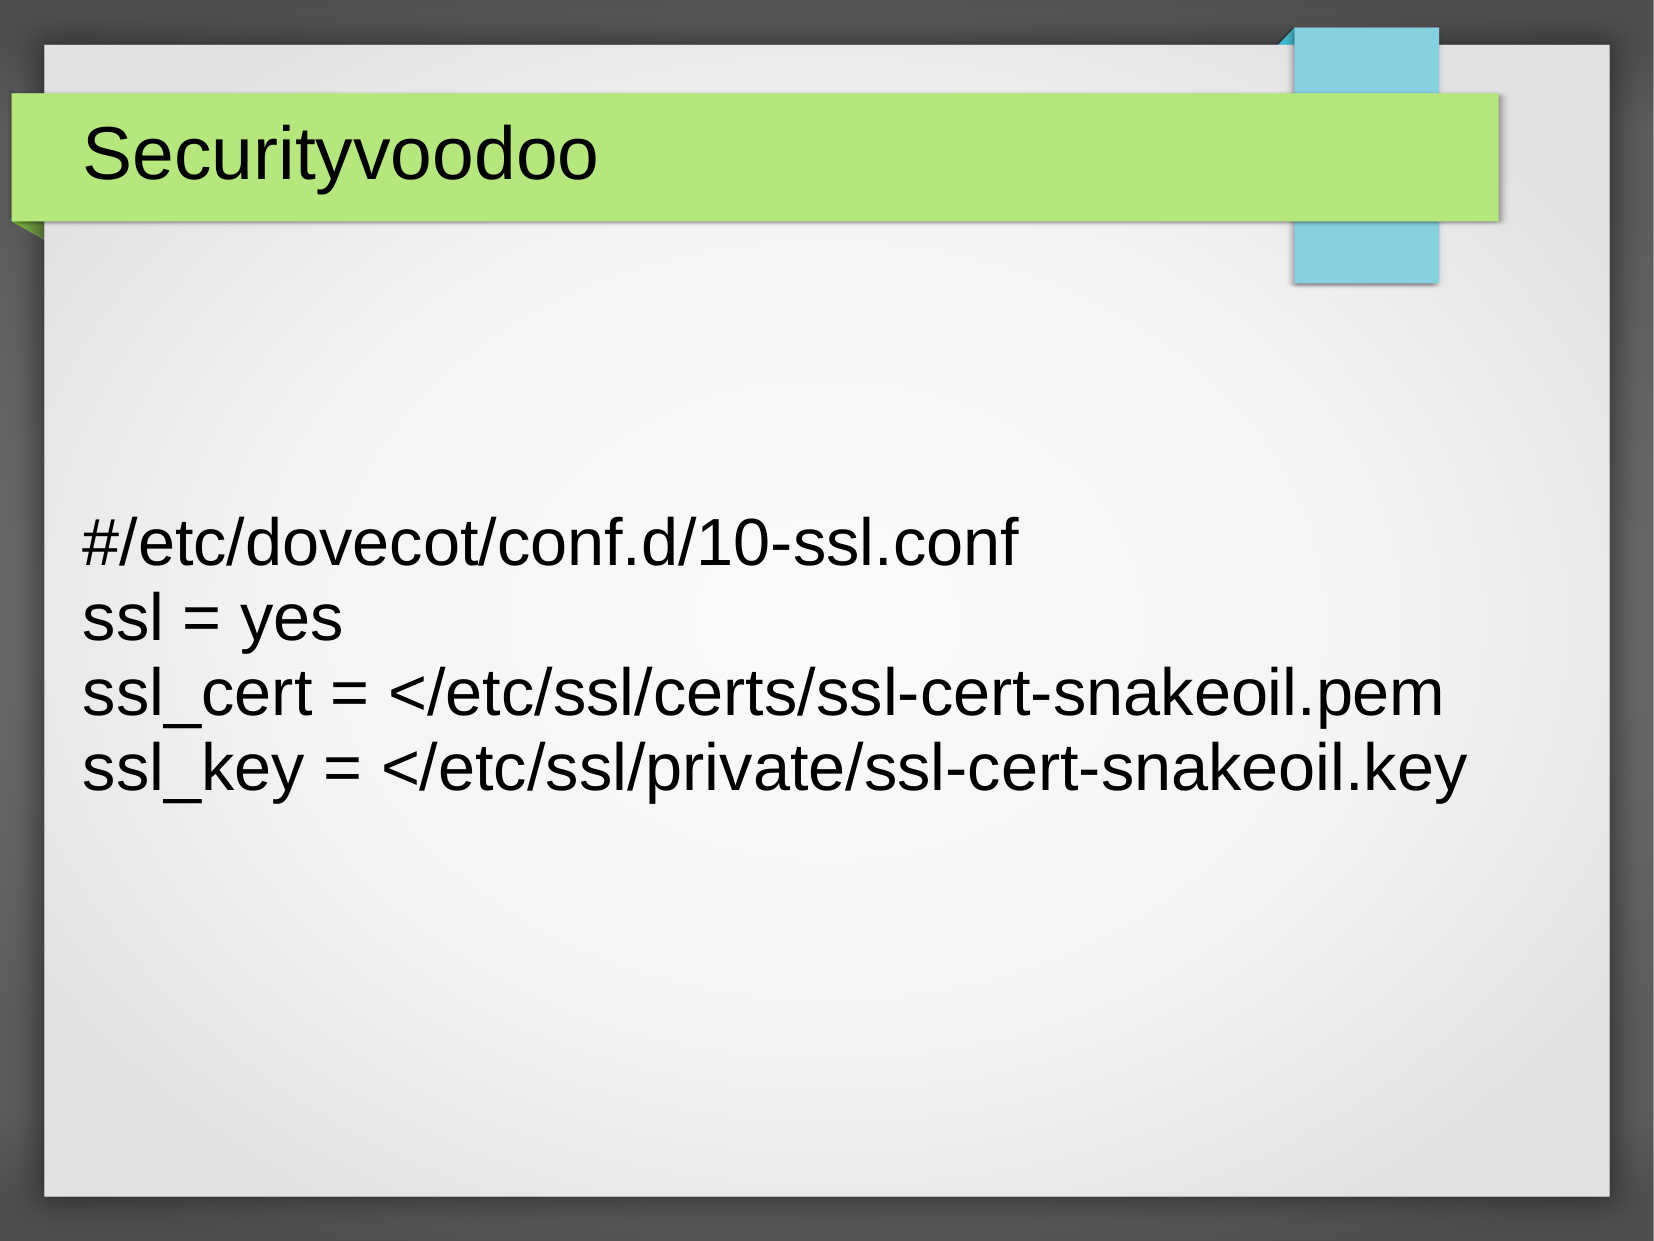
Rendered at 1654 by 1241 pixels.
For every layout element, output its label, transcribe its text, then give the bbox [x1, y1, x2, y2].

title Securityvoodoo [82, 94, 1264, 213]
picture [0, 0, 1654, 1241]
subtitle #/etc/dovecot/conf.d/10-ssl.conf ssl = yes ssl_cert = </etc/ssl/certs/ssl-cert-snakeoil.pem ssl_key = </etc/ssl/private/ssl-cert-snakeoil.key [82, 295, 1571, 1015]
